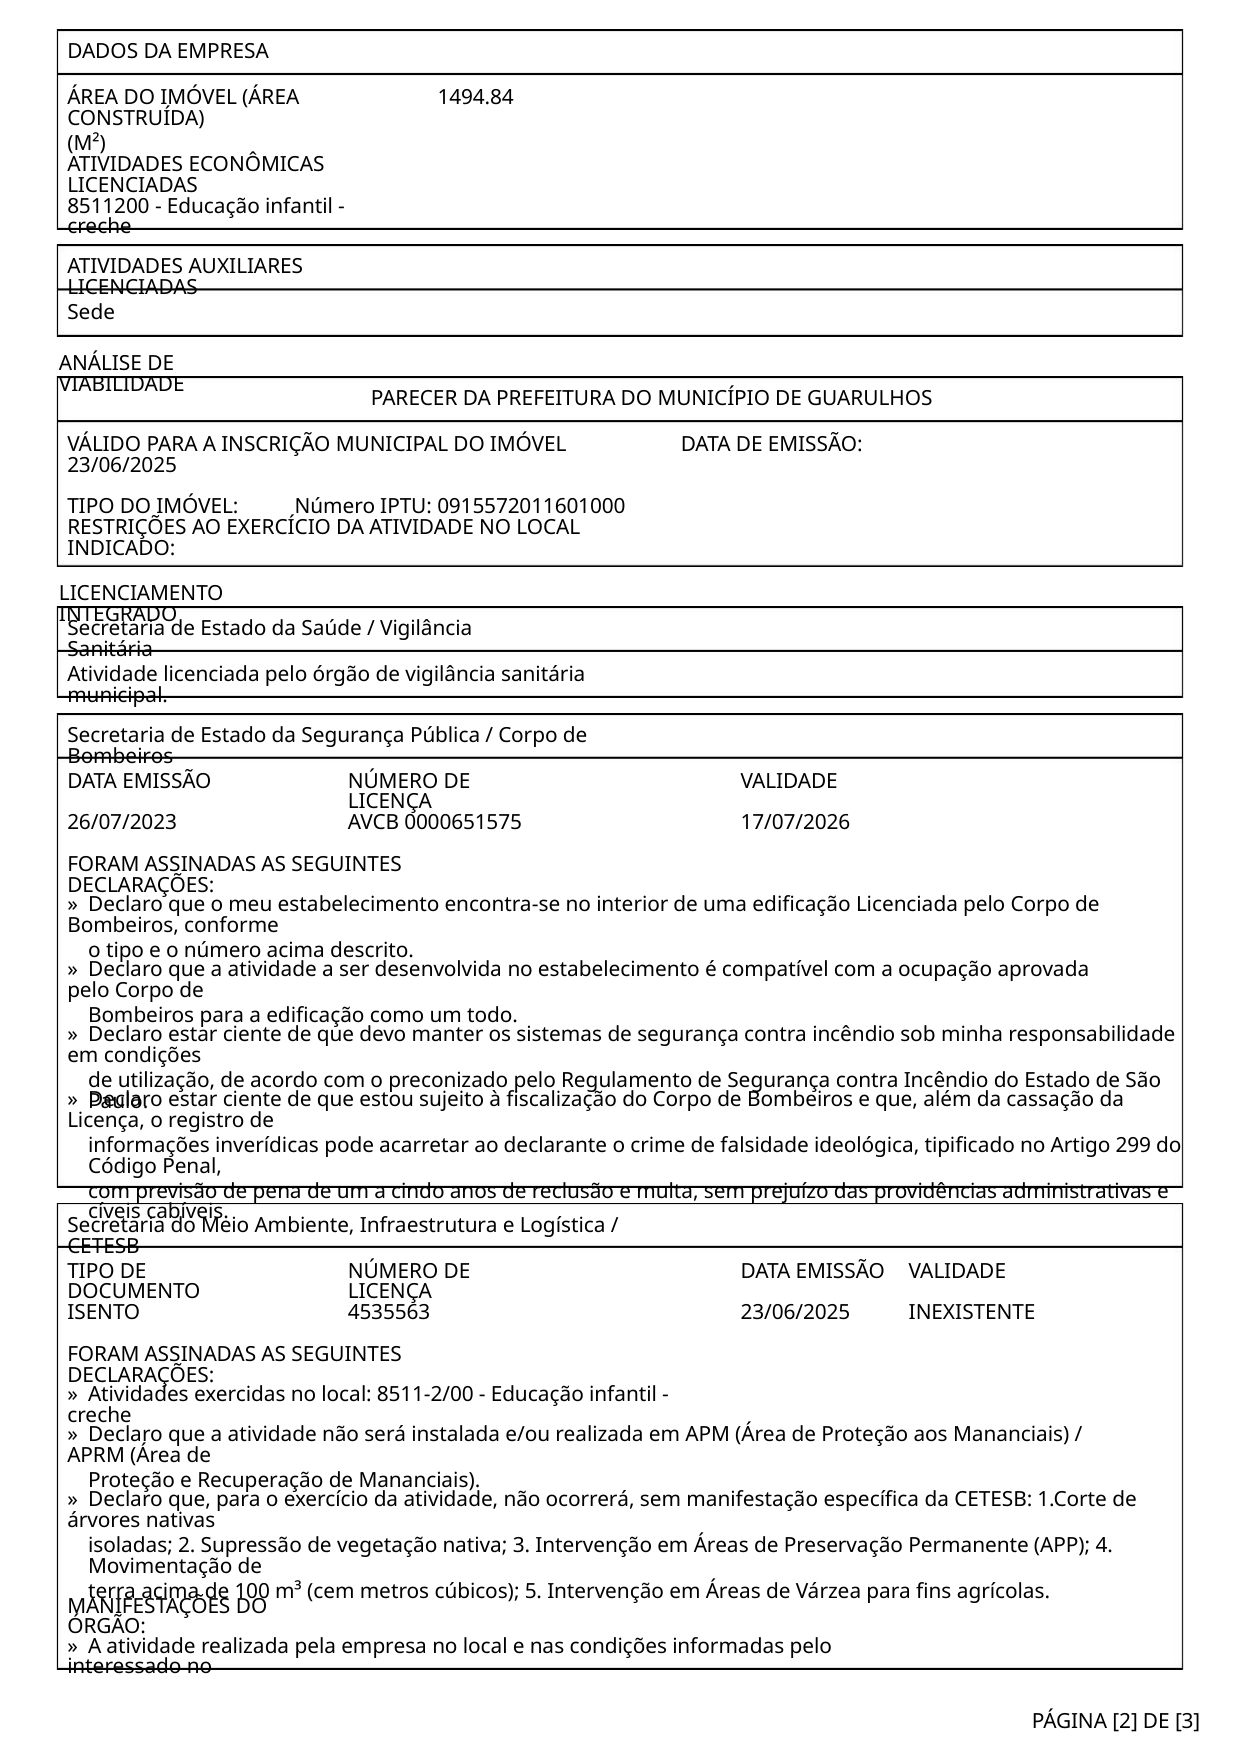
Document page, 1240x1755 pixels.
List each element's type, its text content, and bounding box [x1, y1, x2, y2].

text_box VALIDADE [908, 1261, 1023, 1283]
text_box ÁREA DO IMÓVEL (ÁREA CONSTRUÍDA) (M²) [67, 88, 430, 154]
text_box MANIFESTAÇÕES DO ÓRGÃO: [67, 1596, 349, 1636]
text_box 8511200 - Educação infantil - creche [67, 196, 399, 239]
text_box Atividade licenciada pelo órgão de vigilância sanitária municipal. [67, 664, 636, 707]
text_box » A atividade realizada pela empresa no local e nas condições informadas pelo interessado no [67, 1636, 890, 1679]
text_box LICENCIAMENTO INTEGRADO [58, 583, 334, 626]
text_box 1494.84 [437, 88, 532, 110]
text_box [56, 713, 1184, 1189]
text_box [56, 29, 1184, 230]
text_box » Atividades exercidas no local: 8511-2/00 - Educação infantil - creche [67, 1384, 688, 1424]
text_box [56, 1203, 1184, 1670]
text_box Secretaria do Meio Ambiente, Infraestrutura e Logística / CETESB [67, 1215, 654, 1258]
text_box [56, 606, 1184, 698]
text_box [1109, 962, 1184, 1089]
text_box [56, 376, 1184, 567]
text_box » Declaro que a atividade a ser desenvolvida no estabelecimento é compatível com a ocupação aprovada pelo Corpo de Bombeiros para a edificação como um todo. [67, 959, 1109, 1024]
text_box » Declaro estar ciente de que devo manter os sistemas de segurança contra incêndio sob minha responsabilidade em condições de utilização, de acordo com o preconizado pelo Regulamento de Segurança contra Incêndio do Estado de São Paulo. [67, 1024, 1177, 1089]
text_box FORAM ASSINADAS AS SEGUINTES DECLARAÇÕES: [67, 1344, 527, 1384]
text_box [56, 244, 1184, 337]
text_box INEXISTENTE [908, 1303, 1043, 1325]
text_box ISENTO [67, 1303, 155, 1325]
text_box ANÁLISE DE VIABILIDADE [59, 353, 296, 396]
text_box 4535563 [347, 1303, 447, 1325]
text_box RESTRIÇÕES AO EXERCÍCIO DA ATIVIDADE NO LOCAL INDICADO: [67, 518, 646, 560]
text_box DATA EMISSÃO [67, 771, 226, 793]
text_box » Declaro que o meu estabelecimento encontra-se no interior de uma edificação Licenciada pelo Corpo de Bombeiros, conforme o tipo e o número acima descrito. [67, 894, 1184, 962]
text_box NÚMERO DE LICENÇA [347, 771, 560, 814]
text_box 26/07/2023 [67, 813, 193, 834]
text_box ATIVIDADES AUXILIARES LICENCIADAS [67, 257, 423, 299]
text_box PÁGINA [2] DE [3] [1031, 1711, 1208, 1733]
text_box TIPO DE DOCUMENTO [67, 1261, 285, 1304]
text_box PARECER DA PREFEITURA DO MUNICÍPIO DE GUARULHOS VÁLIDO PARA A INSCRIÇÃO MUNICIPAL DO IMÓVEL DATA DE EMISSÃO: 23/06/2025 TIPO DO IMÓVEL: Número IPTU: 0915572011601000 [67, 388, 963, 519]
text_box » Declaro estar ciente de que estou sujeito à fiscalização do Corpo de Bombeiros e que, além da cassação da Licença, o registro de informações inverídicas pode acarretar ao declarante o crime de falsidade ideológica, tipificado no Artigo 299 do Código Penal, com previsão de pena de um a cindo anos de reclusão e multa, sem prejuízo das providências administrativas e cíveis cabíveis. [67, 1089, 1198, 1224]
text_box DATA EMISSÃO [740, 1261, 900, 1283]
text_box Sede [67, 303, 134, 325]
text_box AVCB 0000651575 [347, 813, 530, 834]
text_box » Declaro que a atividade não será instalada e/ou realizada em APM (Área de Proteção aos Mananciais) / APRM (Área de Proteção e Recuperação de Mananciais). [67, 1424, 1118, 1489]
text_box ATIVIDADES ECONÔMICAS LICENCIADAS [67, 154, 442, 197]
text_box Secretaria de Estado da Saúde / Vigilância Sanitária [67, 618, 536, 661]
text_box NÚMERO DE LICENÇA [347, 1261, 560, 1304]
text_box » Declaro que, para o exercício da atividade, não ocorrerá, sem manifestação específica da CETESB: 1.Corte de árvores nativas isoladas; 2. Supressão de vegetação nativa; 3. Intervenção em Áreas de Preservação Permanente (APP); 4. Movimentação de terra acima de 100 m³ (cem metros cúbicos); 5. Intervenção em Áreas de Várzea para fins agrícolas. [67, 1489, 1167, 1603]
text_box 23/06/2025 [740, 1303, 867, 1325]
text_box FORAM ASSINADAS AS SEGUINTES DECLARAÇÕES: [67, 854, 527, 894]
text_box VALIDADE 17/07/2026 [740, 771, 867, 835]
text_box Secretaria de Estado da Segurança Pública / Corpo de Bombeiros [67, 725, 651, 768]
text_box DADOS DA EMPRESA [67, 42, 274, 64]
